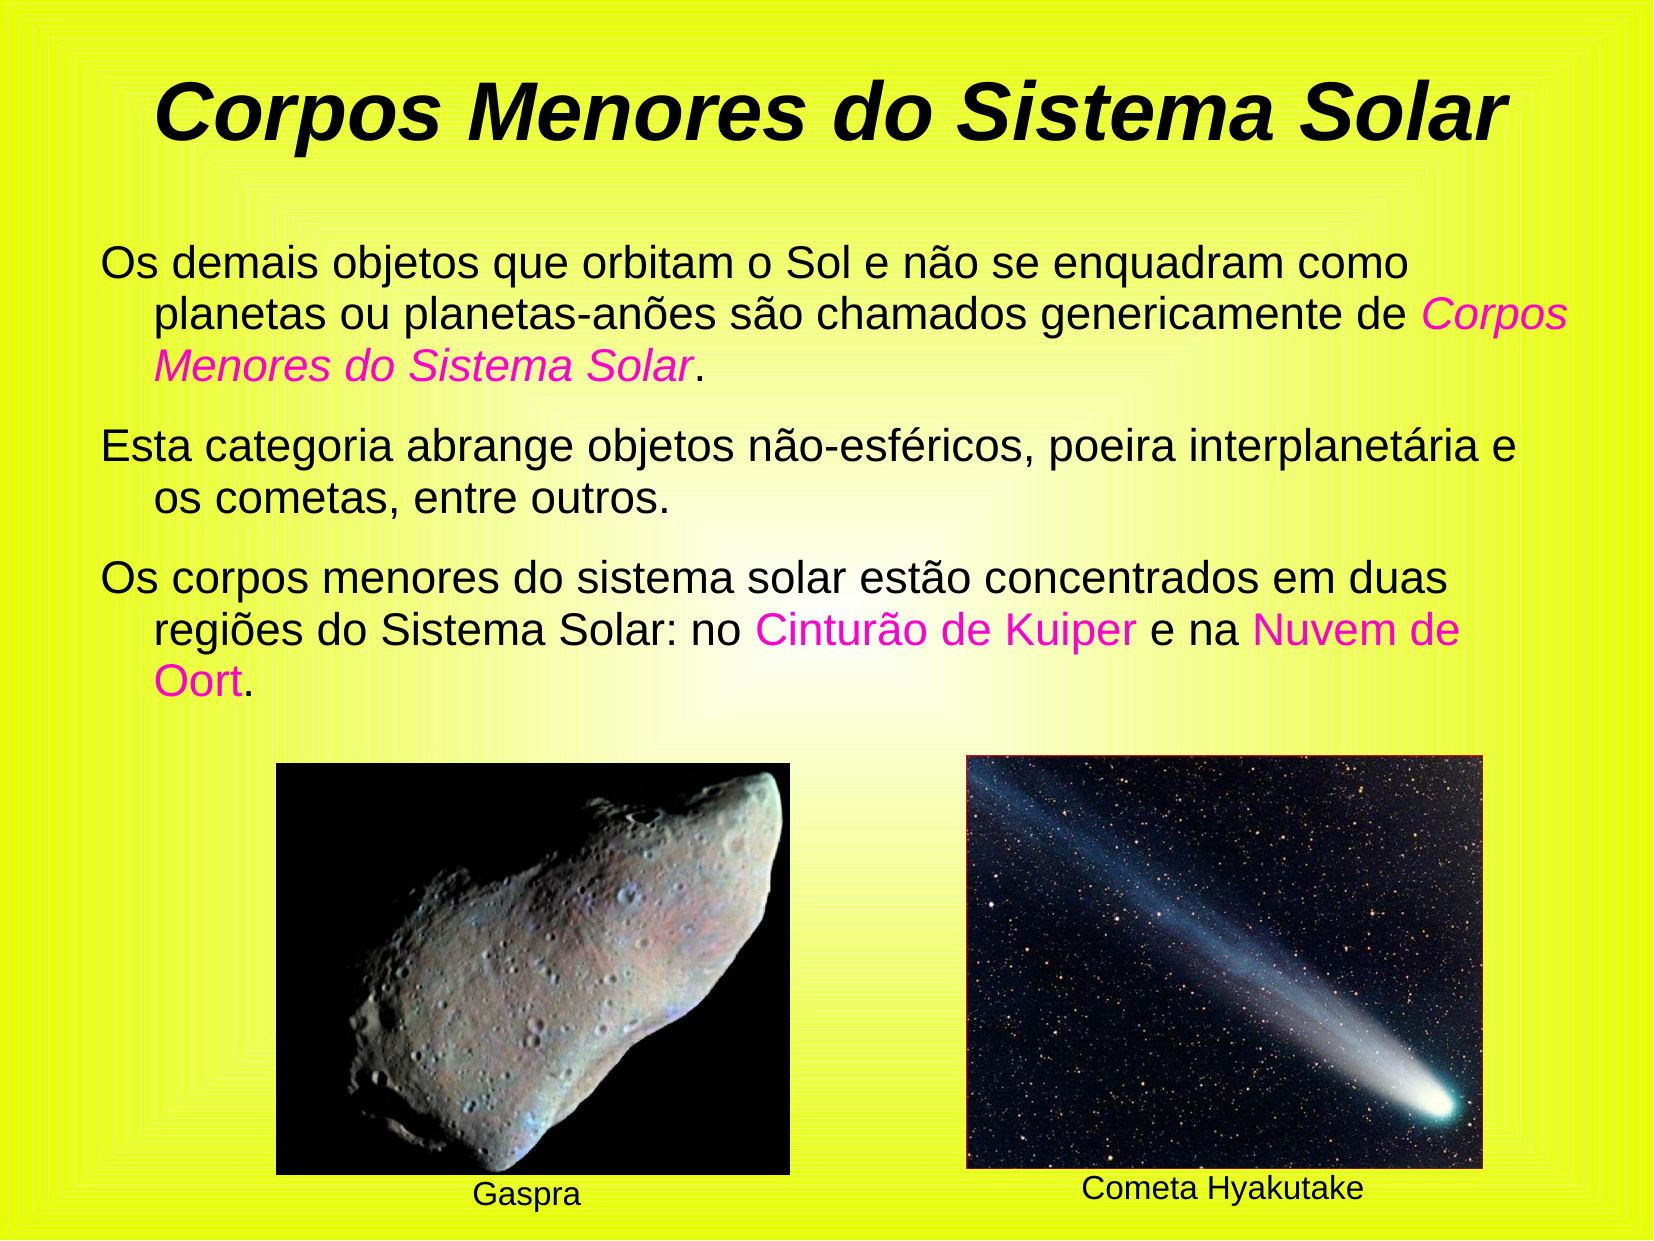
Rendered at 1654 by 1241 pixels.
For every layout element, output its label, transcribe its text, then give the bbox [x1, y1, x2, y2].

text_box Cometa Hyakutake [1066, 1162, 1380, 1235]
picture [276, 763, 790, 1175]
picture [966, 755, 1483, 1169]
list Os demais objetos que orbitam o Sol e não se enquadram como planetas ou planetas-anões são chamados genericamente de Corpos Menores do Sistema Solar. Esta categoria abrange objetos não-esféricos, poeira interplanetária e os cometas, entre outros. Os corpos menores do sistema solar estão concentrados em duas regiões do Sistema Solar: no Cinturão de Kuiper e na Nuvem de Oort. [82, 237, 1571, 755]
text_box Gaspra [457, 1168, 638, 1241]
title Corpos Menores do Sistema Solar [86, 55, 1576, 168]
